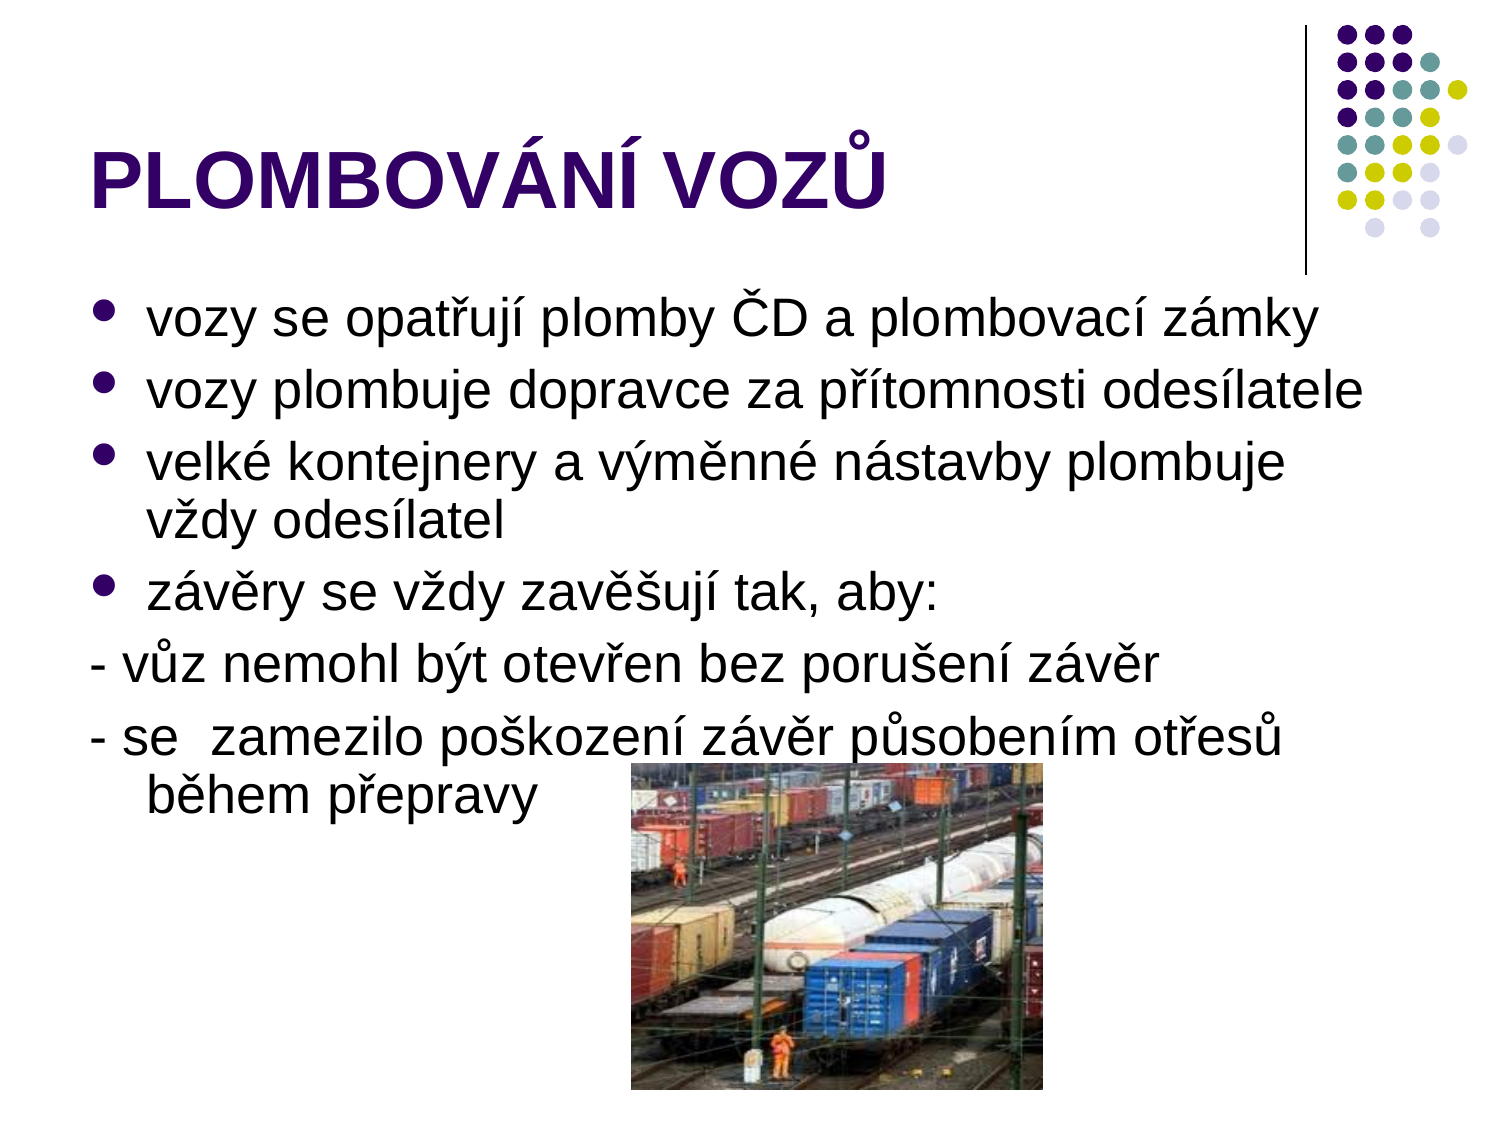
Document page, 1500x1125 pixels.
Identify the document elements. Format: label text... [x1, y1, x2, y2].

picture [631, 763, 1043, 1090]
title PLOMBOVÁNÍ VOZŮ [74, 20, 1313, 233]
list vozy se opatřují plomby ČD a plombovací zámky vozy plombuje dopravce za přítomnosti odesílatele velké kontejnery a výměnné nástavby plombuje vždy odesílatel závěry se vždy zavěšují tak, aby: - vůz nemohl být otevřen bez porušení závěr - se zamezilo poškození závěr působením otřesů během přepravy [75, 282, 1426, 1006]
